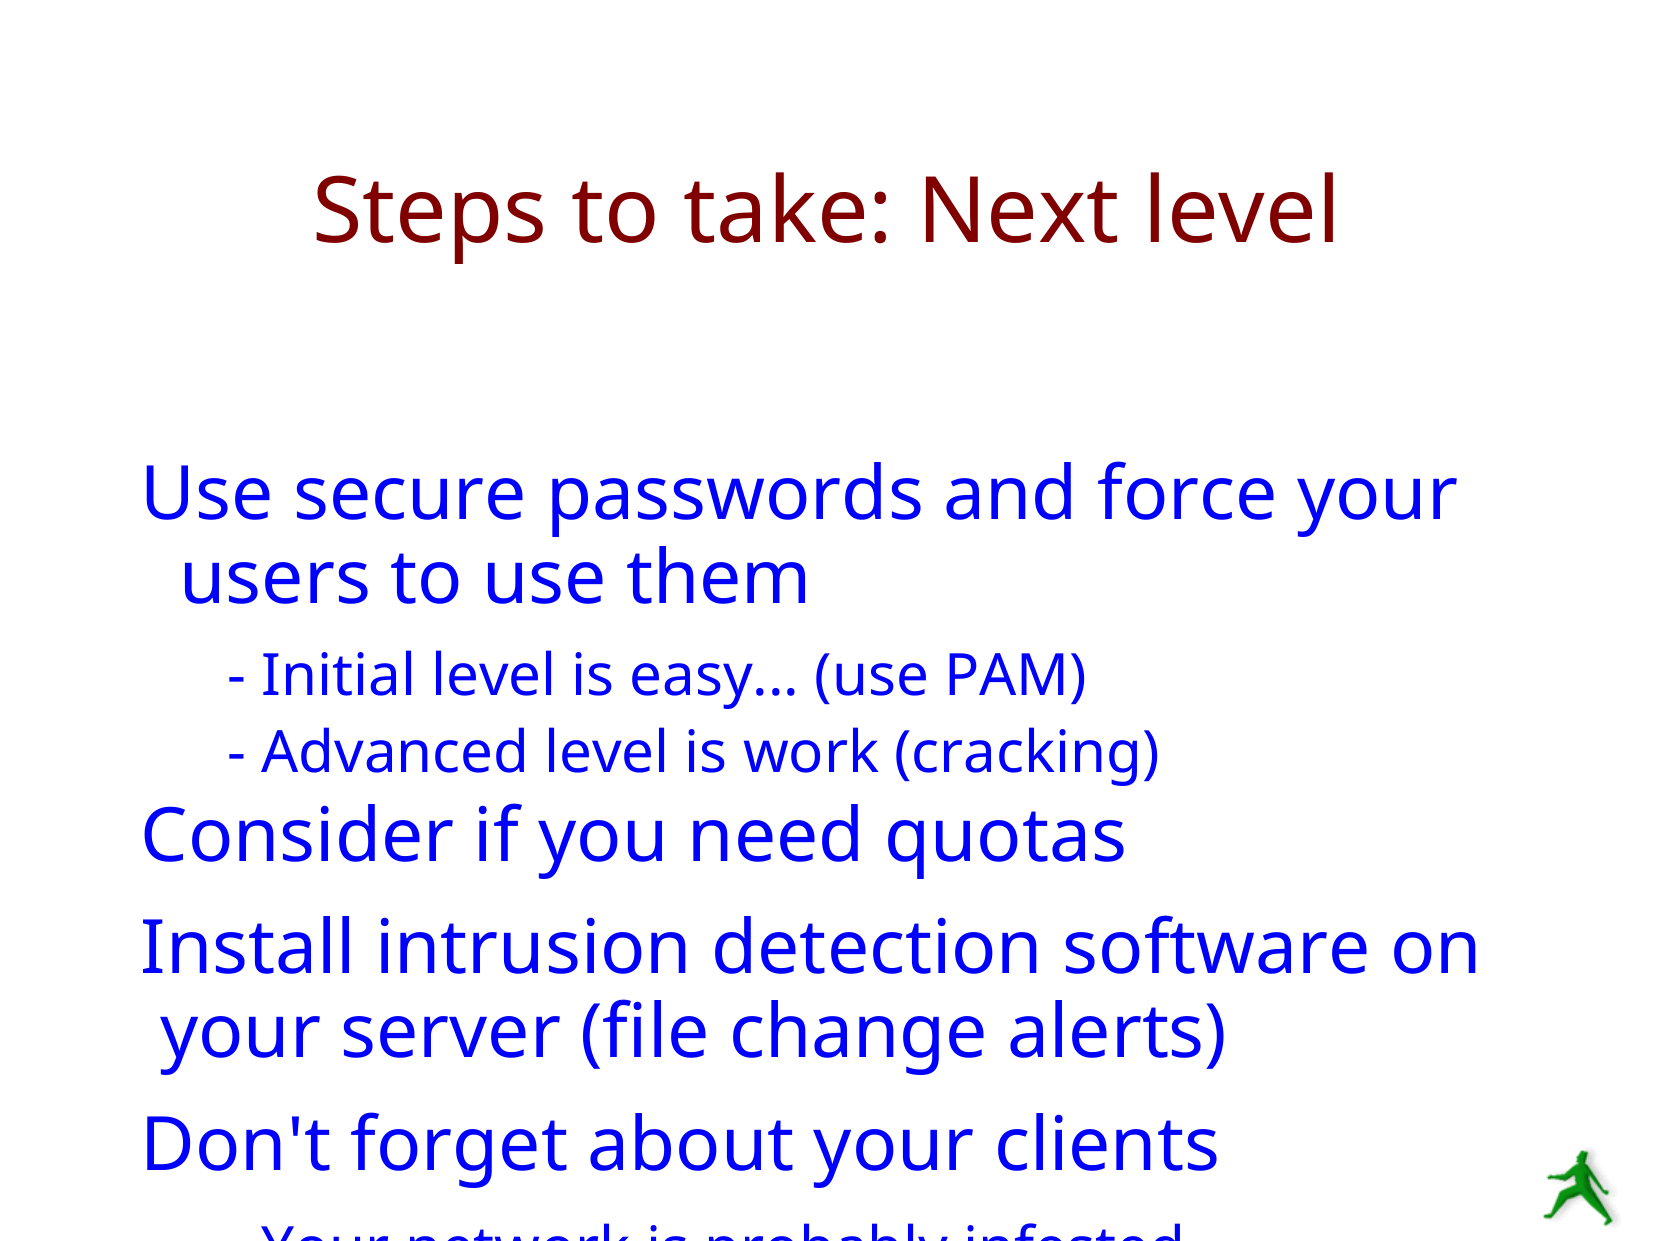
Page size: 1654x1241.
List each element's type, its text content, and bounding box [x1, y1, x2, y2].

title Steps to take: Next level [121, 100, 1533, 313]
picture [1541, 1135, 1633, 1228]
list Use secure passwords and force your users to use them - Initial level is easy... (use PAM) - Advanced level is work (cracking) Consider if you need quotas Install intrusion detection software on your server (file change alerts) Don't forget about your clients - Your network is probably infested [121, 344, 1600, 1216]
